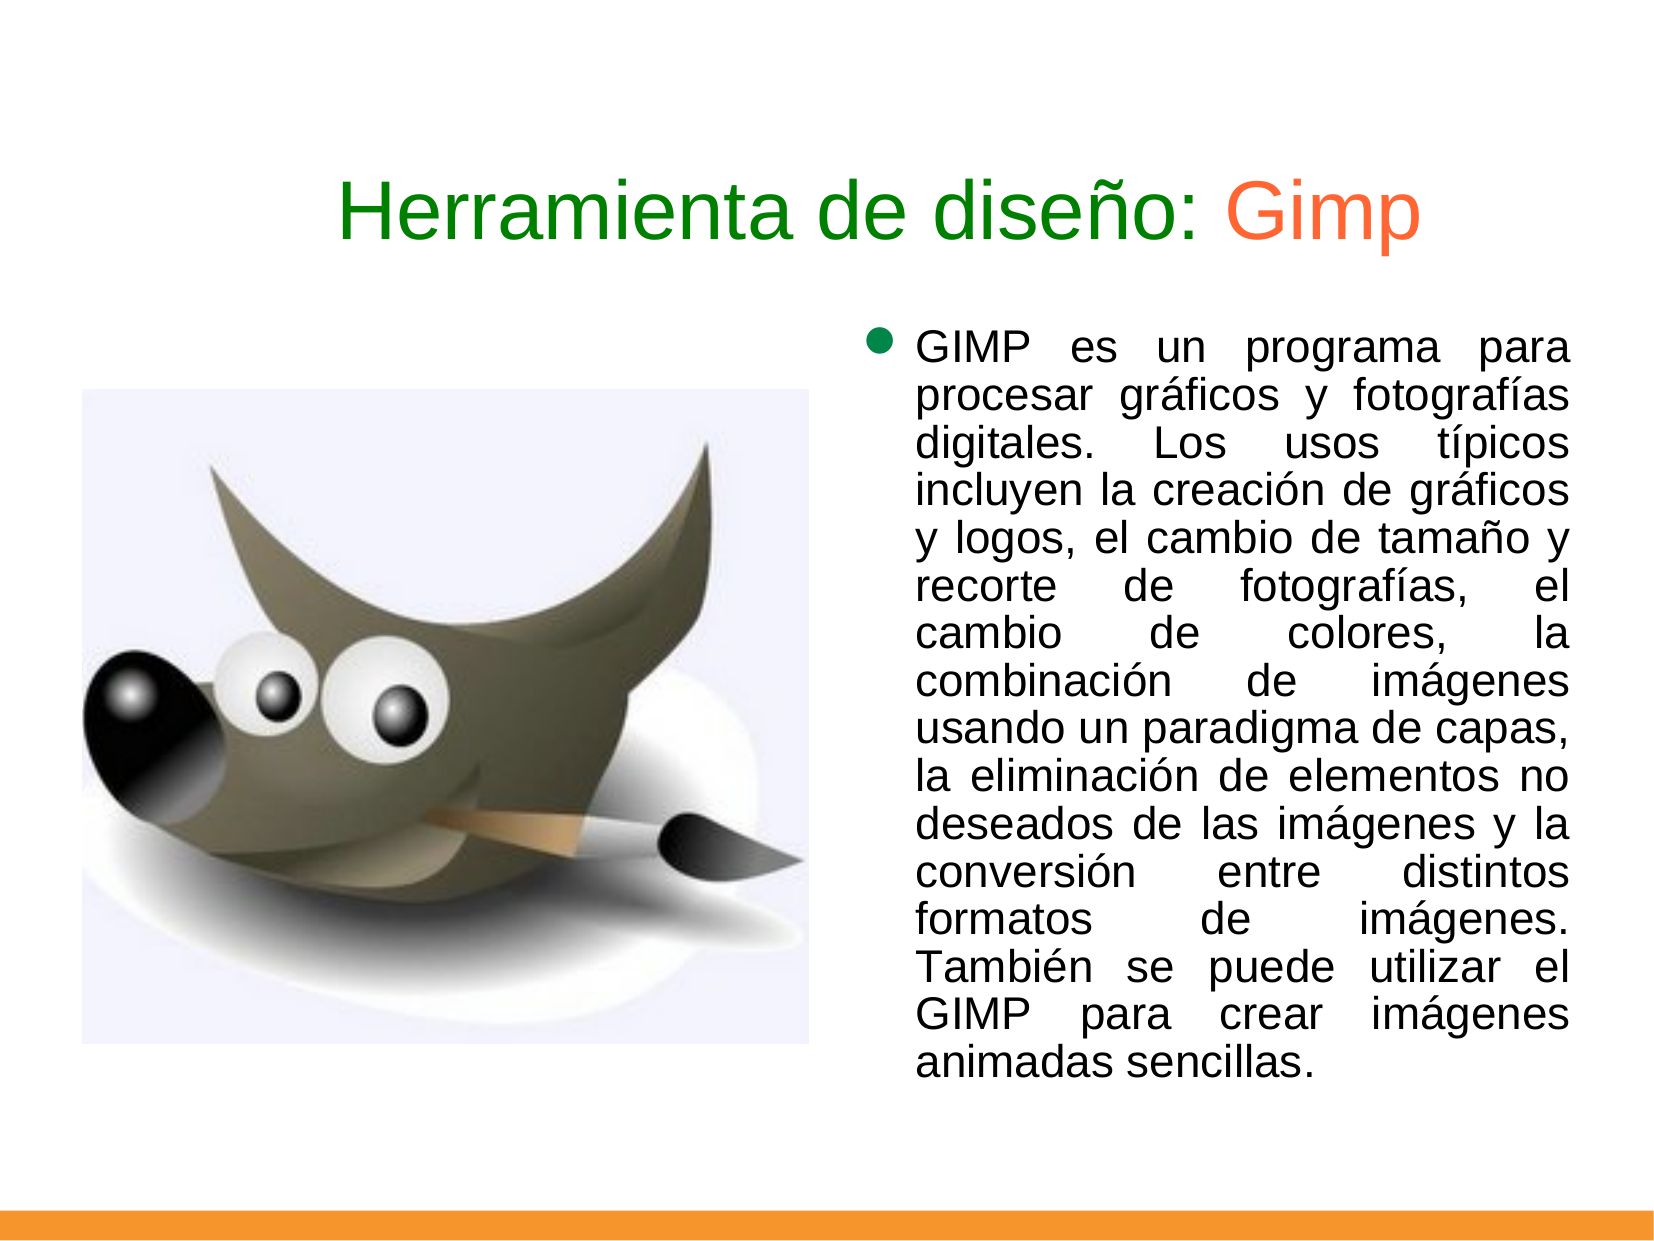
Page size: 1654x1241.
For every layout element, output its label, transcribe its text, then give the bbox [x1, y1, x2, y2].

title Herramienta de diseño: Gimp [64, 111, 1553, 317]
list GIMP es un programa para procesar gráficos y fotografías digitales. Los usos típicos incluyen la creación de gráficos y logos, el cambio de tamaño y recorte de fotografías, el cambio de colores, la combinación de imágenes usando un paradigma de capas, la eliminación de elementos no deseados de las imágenes y la conversión entre distintos formatos de imágenes. También se puede utilizar el GIMP para crear imágenes animadas sencillas. [844, 324, 1571, 1109]
picture [82, 389, 809, 1044]
